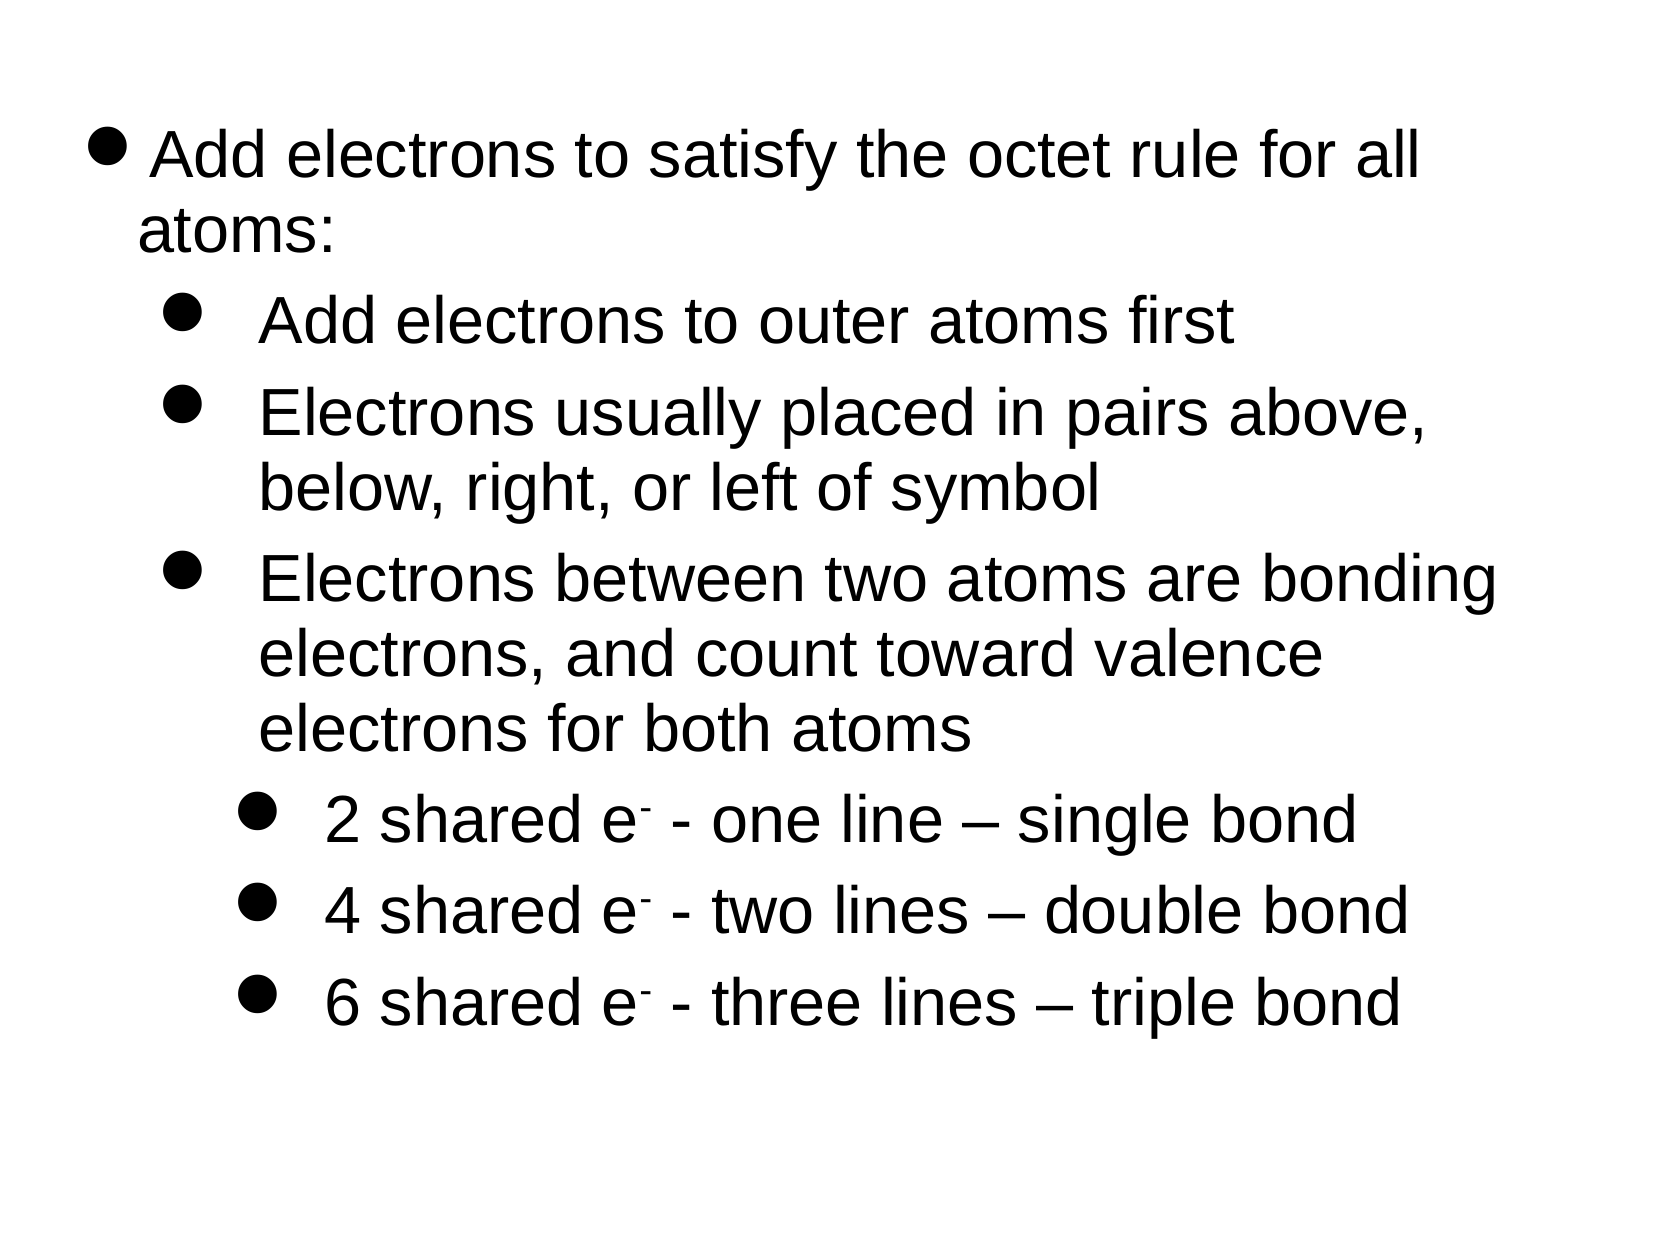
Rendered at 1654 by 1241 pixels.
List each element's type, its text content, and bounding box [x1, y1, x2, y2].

text_box Add electrons to satisfy the octet rule for all atoms: Add electrons to outer atoms first Electrons usually placed in pairs above, below, right, or left of symbol Electrons between two atoms are bonding electrons, and count toward valence electrons for both atoms 2 shared e- - one line – single bond 4 shared e- - two lines – double bond 6 shared e- - three lines – triple bond [82, 38, 1571, 1119]
